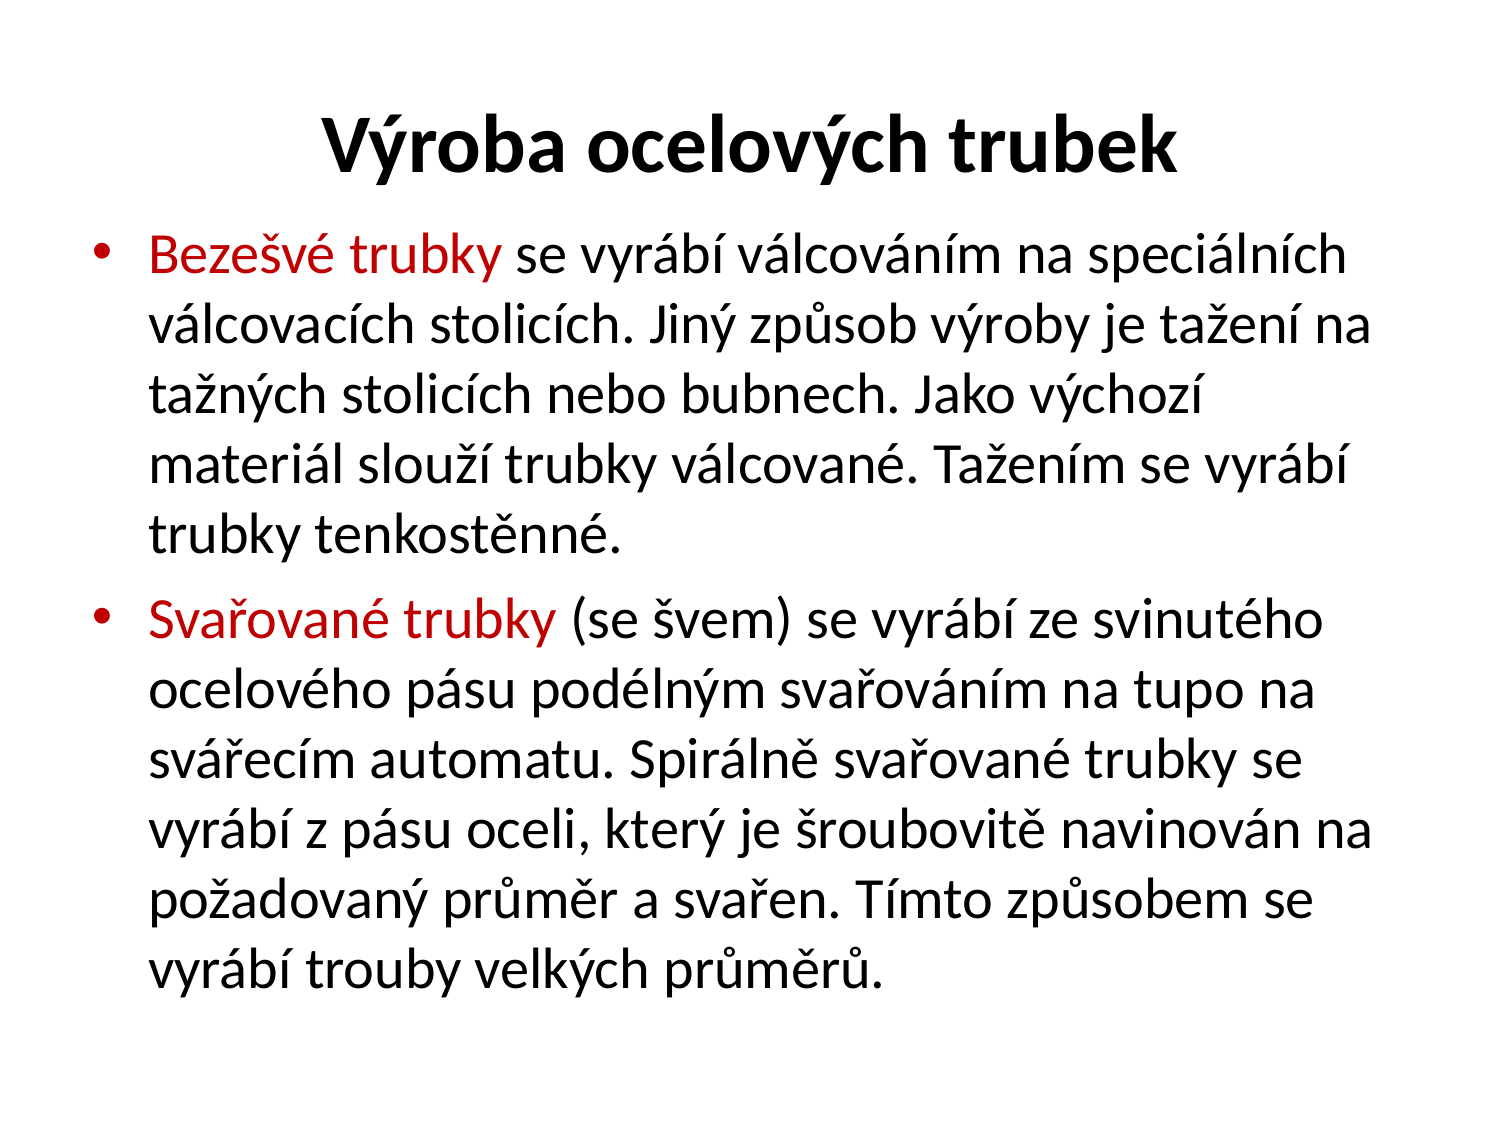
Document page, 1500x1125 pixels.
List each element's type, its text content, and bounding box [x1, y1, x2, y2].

title Výroba ocelových trubek [75, 45, 1426, 233]
list Bezešvé trubky se vyrábí válcováním na speciálních válcovacích stolicích. Jiný způsob výroby je tažení na tažných stolicích nebo bubnech. Jako výchozí materiál slouží trubky válcované. Tažením se vyrábí trubky tenkostěnné. Svařované trubky (se švem) se vyrábí ze svinutého ocelového pásu podélným svařováním na tupo na svářecím automatu. Spirálně svařované trubky se vyrábí z pásu oceli, který je šroubovitě navinován na požadovaný průměr a svařen. Tímto způsobem se vyrábí trouby velkých průměrů. [76, 208, 1427, 1008]
